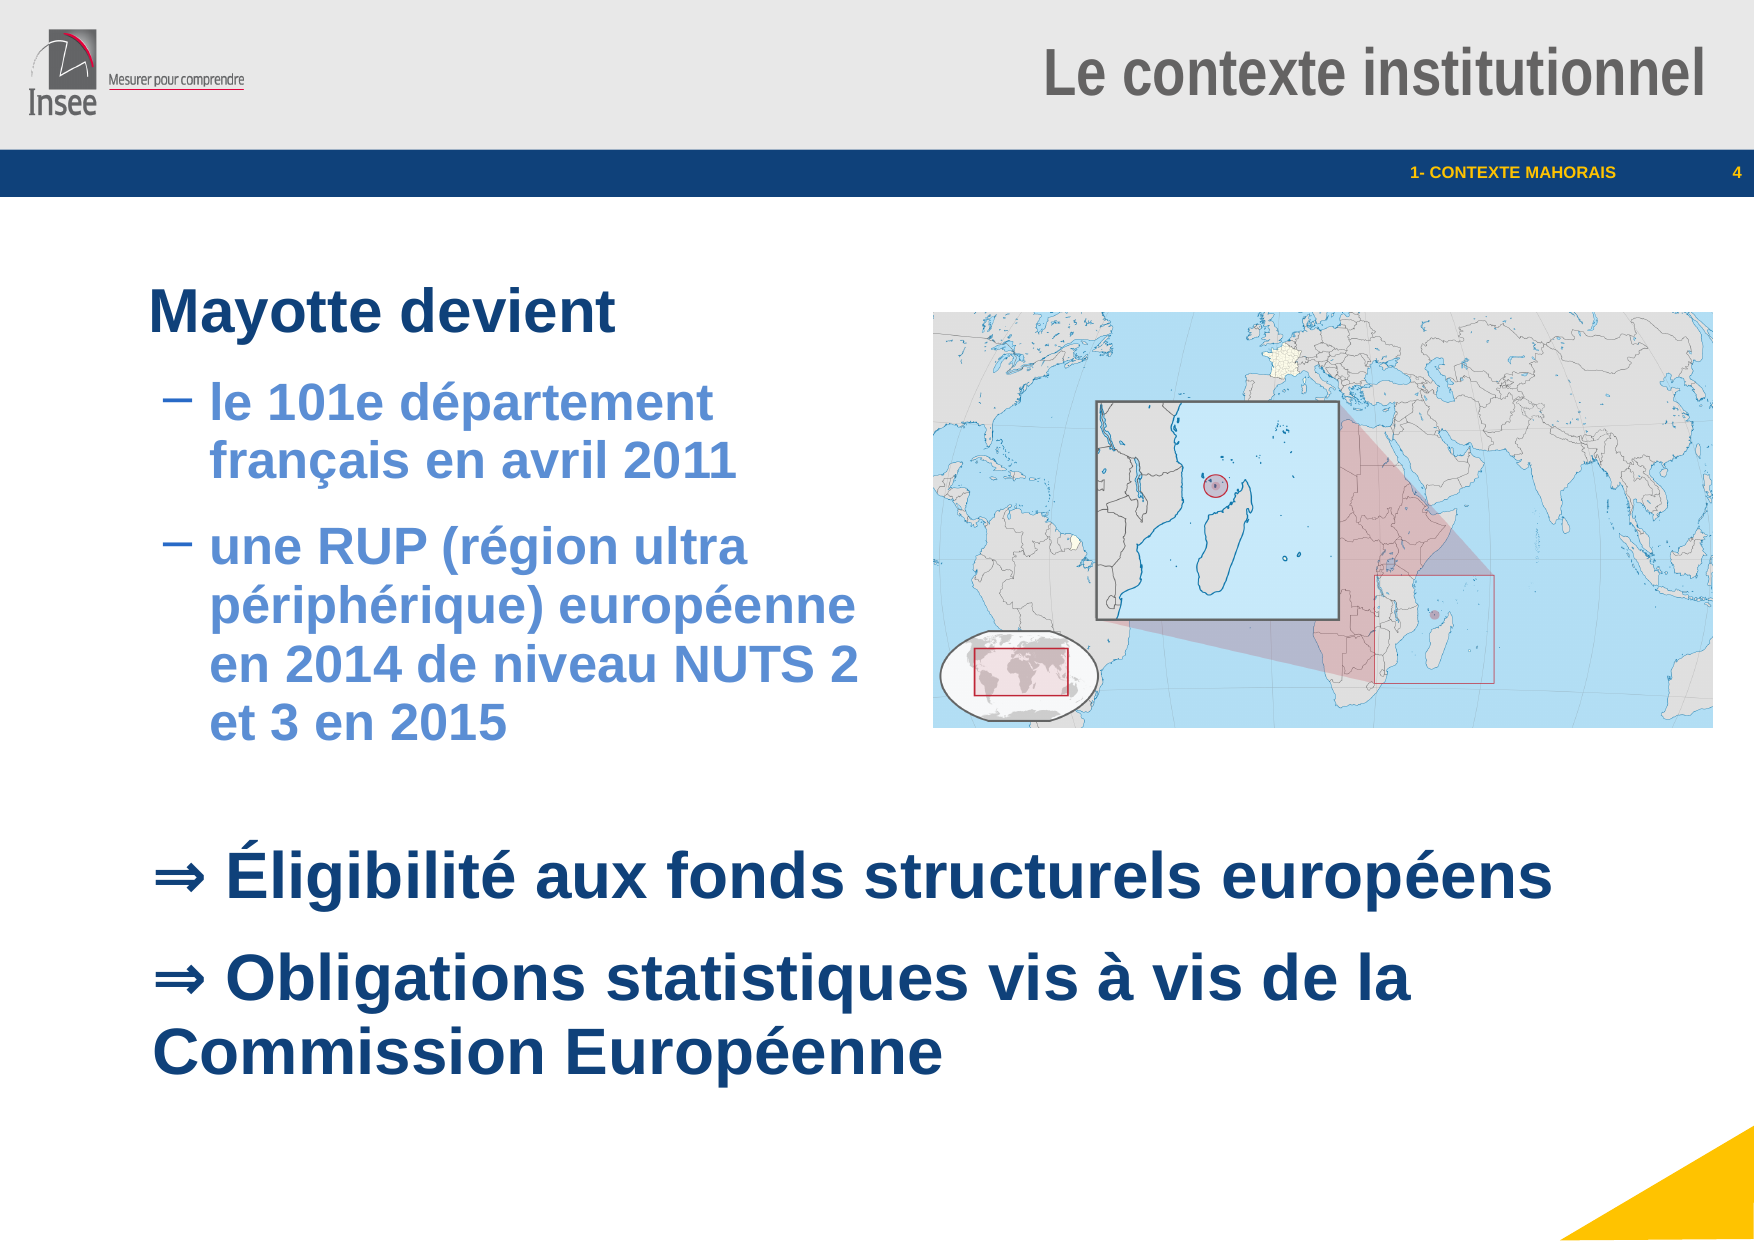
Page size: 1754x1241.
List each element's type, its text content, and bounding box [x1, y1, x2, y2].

list Mayotte devient le 101e département français en avril 2011 une RUP (région ultra périphérique) européenne en 2014 de niveau NUTS 2 et 3 en 2015 [87, 276, 910, 756]
picture [25, 0, 244, 119]
picture [933, 312, 1713, 728]
list ⇒ Éligibilité aux fonds structurels européens ⇒ Obligations statistiques vis à vis de la Commission Européenne [87, 838, 1607, 1134]
title Le contexte institutionnel [281, 0, 1723, 142]
